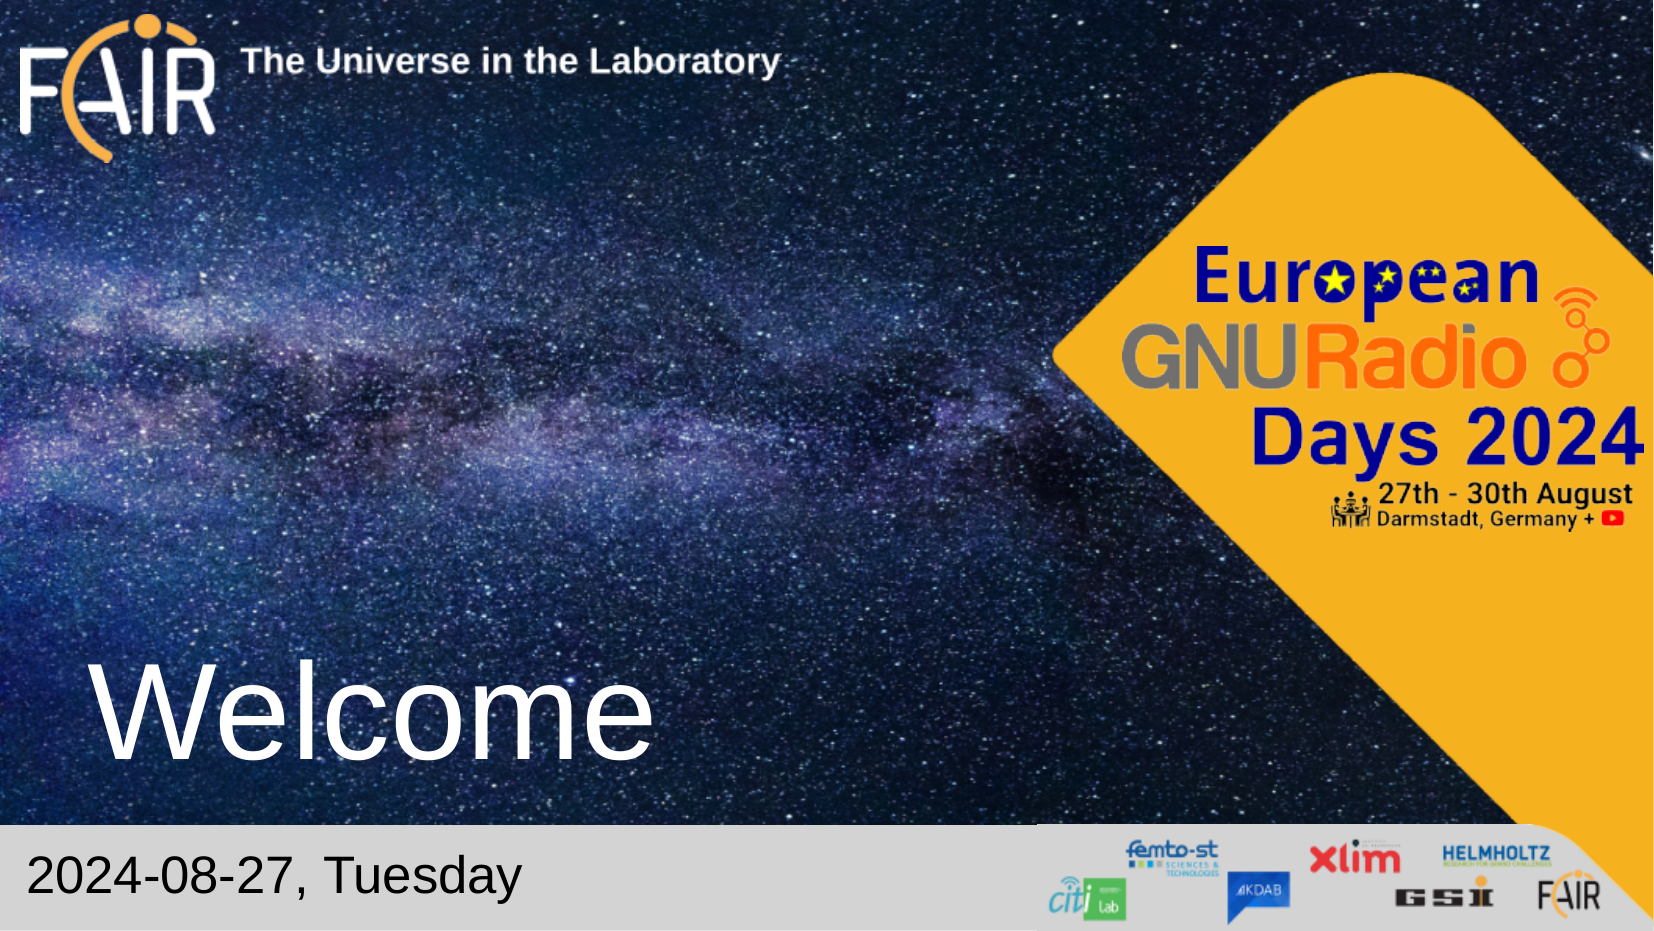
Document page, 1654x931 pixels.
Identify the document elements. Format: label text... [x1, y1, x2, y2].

list 2024-08-27, Tuesday [25, 846, 1069, 906]
title Welcome [87, 634, 1330, 789]
picture [0, 0, 1654, 931]
